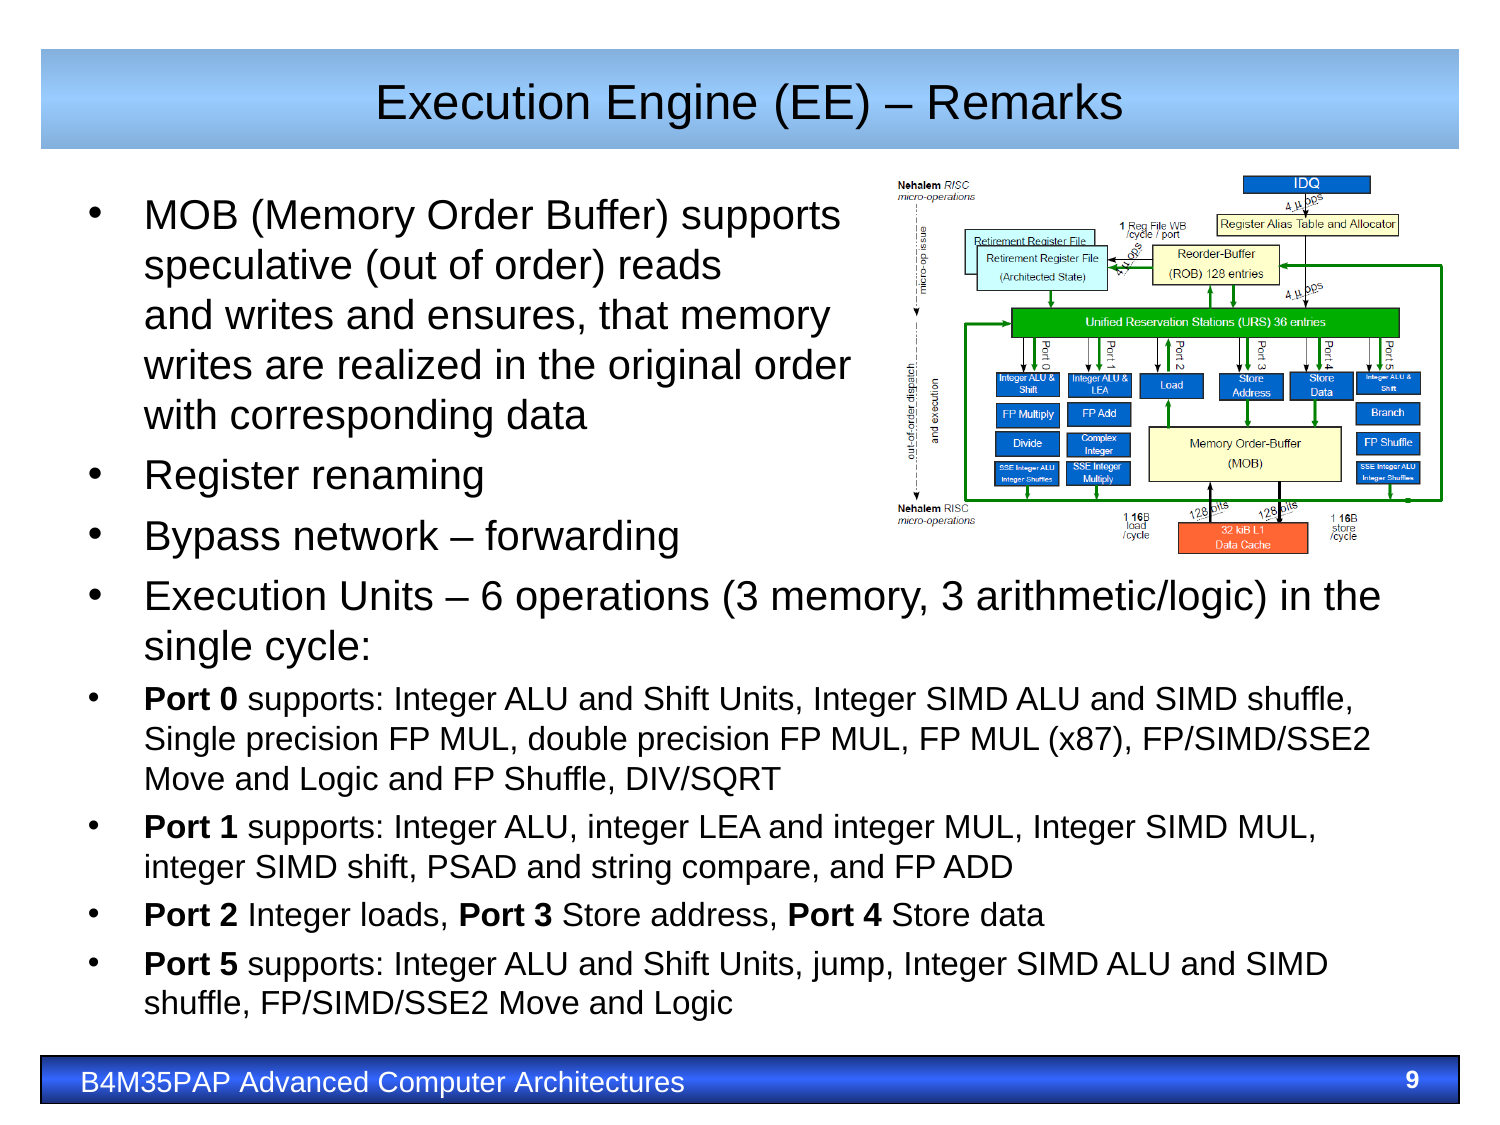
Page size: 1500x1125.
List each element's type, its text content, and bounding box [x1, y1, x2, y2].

picture [892, 173, 1452, 558]
title Execution Engine (EE) – Remarks [41, 49, 1459, 149]
text_box MOB (Memory Order Buffer) supports speculative (out of order) reads and writes and ensures, that memory writes are realized in the original order with corresponding data Register renaming Bypass network – forwarding Execution Units – 6 operations (3 memory, 3 arithmetic/logic) in the single cycle: Port 0 supports: Integer ALU and Shift Units, Integer SIMD ALU and SIMD shuffle, Single precision FP MUL, double precision FP MUL, FP MUL (x87), FP/SIMD/SSE2 Move and Logic and FP Shuffle, DIV/SQRT Port 1 supports: Integer ALU, integer LEA and integer MUL, Integer SIMD MUL, integer SIMD shift, PSAD and string compare, and FP ADD Port 2 Integer loads, Port 3 Store address, Port 4 Store data Port 5 supports: Integer ALU and Shift Units, jump, Integer SIMD ALU and SIMD shuffle, FP/SIMD/SSE2 Move and Logic [72, 180, 1444, 1008]
